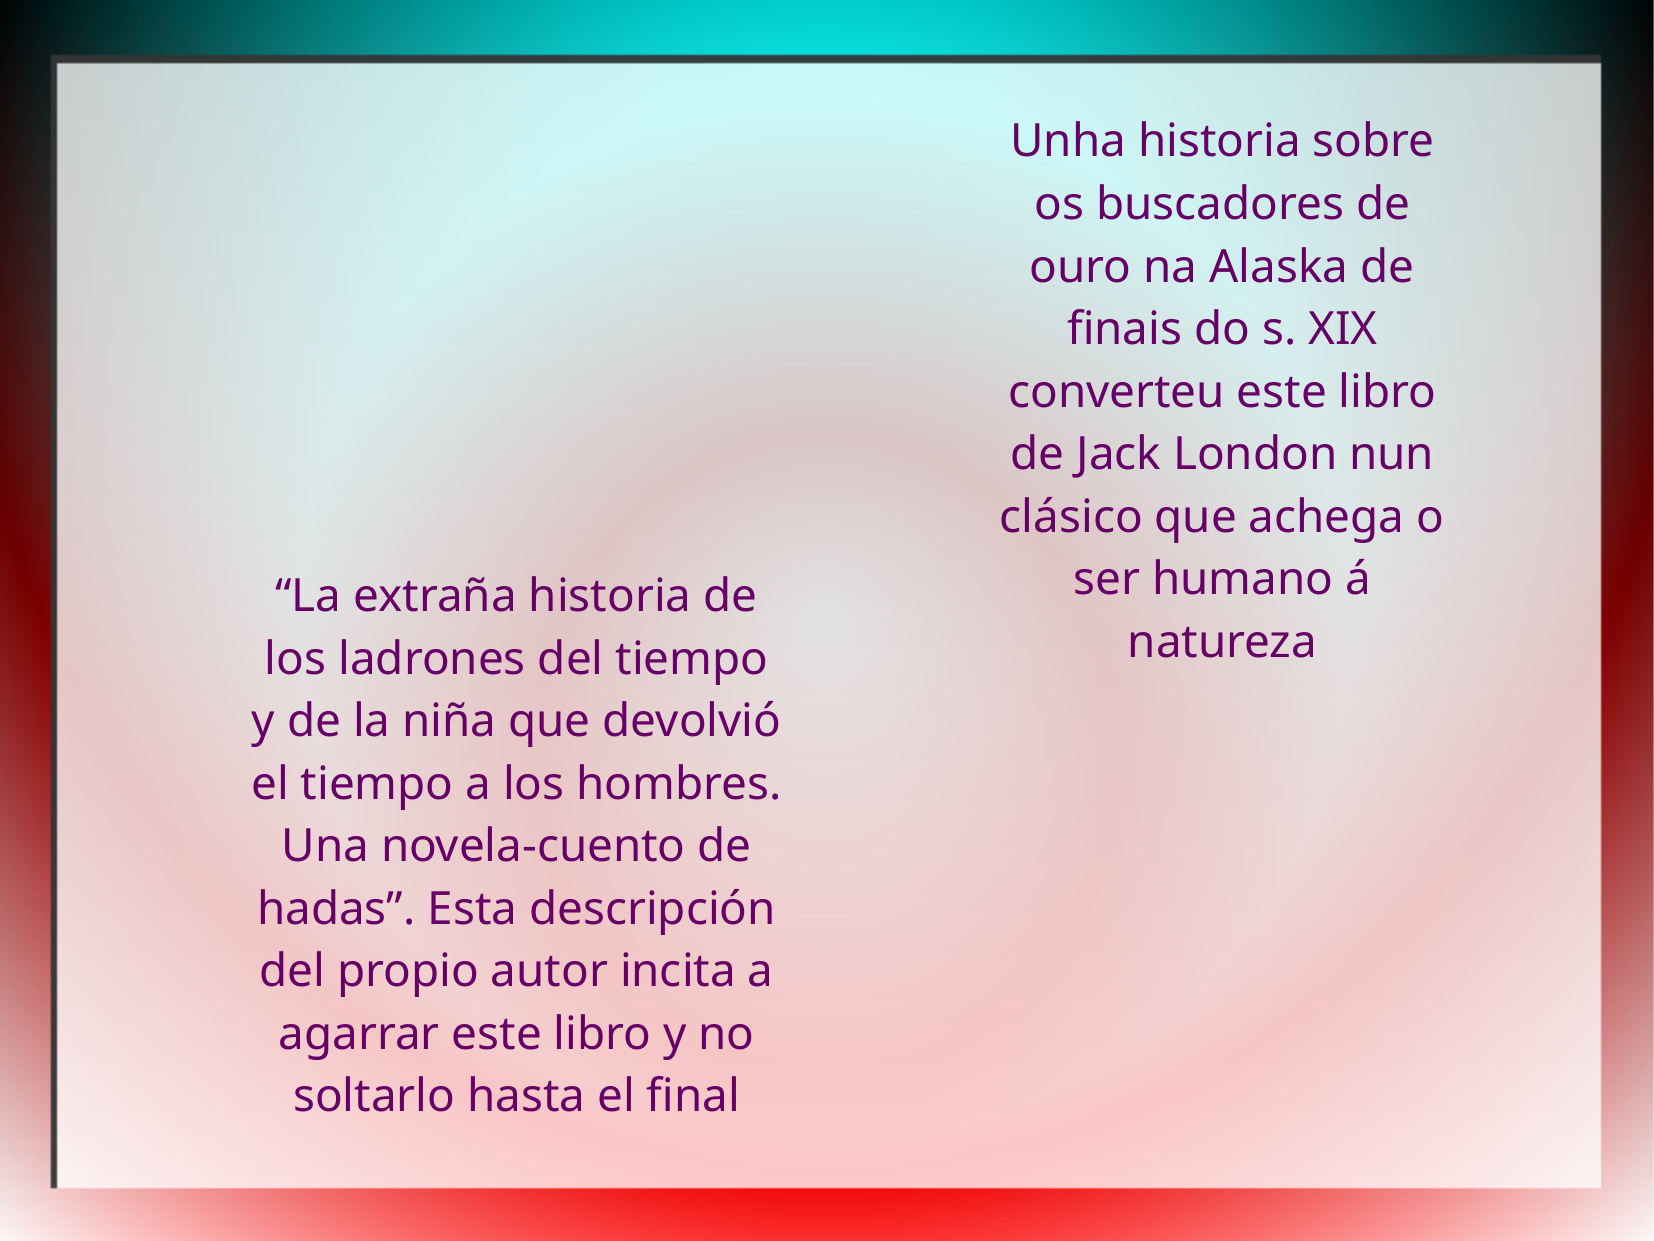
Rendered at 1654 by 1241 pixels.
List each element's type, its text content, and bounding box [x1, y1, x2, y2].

text_box Unha historia sobre os buscadores de ouro na Alaska de finais do s. XIX converteu este libro de Jack London nun clásico que achega o ser humano á natureza [980, 100, 1465, 595]
text_box “La extraña historia de los ladrones del tiempo y de la niña que devolvió el tiempo a los hombres. Una novela-cuento de hadas”. Esta descripción del propio autor incita a agarrar este libro y no soltarlo hasta el final [236, 555, 798, 1156]
picture [0, 0, 1654, 1241]
